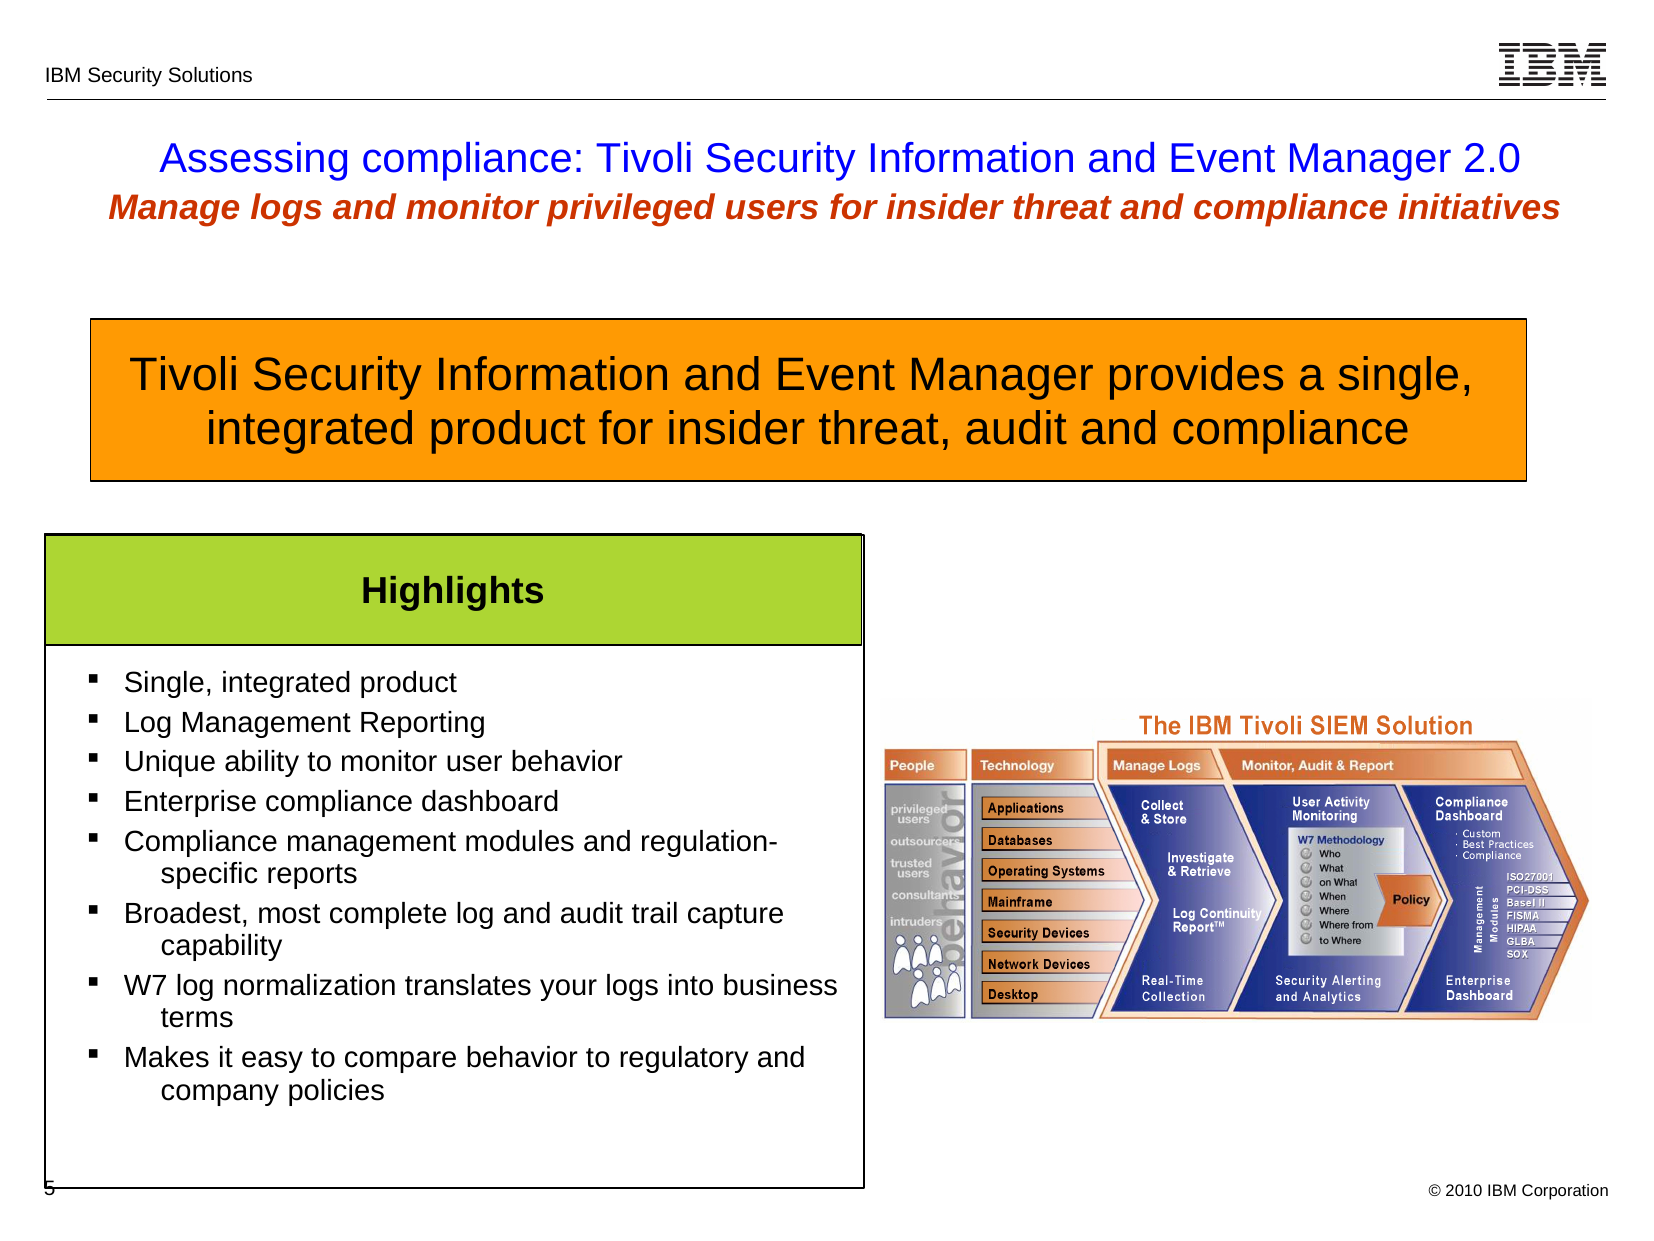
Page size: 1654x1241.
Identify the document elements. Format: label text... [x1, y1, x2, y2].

picture [880, 698, 1592, 1023]
text_box Single, integrated product Log Management Reporting Unique ability to monitor user behavior Enterprise compliance dashboard Compliance management modules and regulation-specific reports Broadest, most complete log and audit trail capture capability W7 log normalization translates your logs into business terms Makes it easy to compare behavior to regulatory and company policies [71, 658, 863, 1187]
text_box Single, integrated product Log Management Reporting Unique ability to monitor user behavior Enterprise compliance dashboard Compliance management modules and regulation-specific reports Broadest, most complete log and audit trail capture capability W7 log normalization translates your logs into business terms Makes it easy to compare behavior to regulatory and company policies [71, 658, 889, 1241]
text_box Assessing compliance: Tivoli Security Information and Event Manager 2.0 Manage logs and monitor privileged users for insider threat and compliance initiatives [27, 124, 1654, 215]
picture [1499, 43, 1606, 86]
text_box Highlights [46, 536, 862, 646]
text_box Tivoli Security Information and Event Manager provides a single, integrated product for insider threat, audit and compliance [90, 319, 1527, 481]
